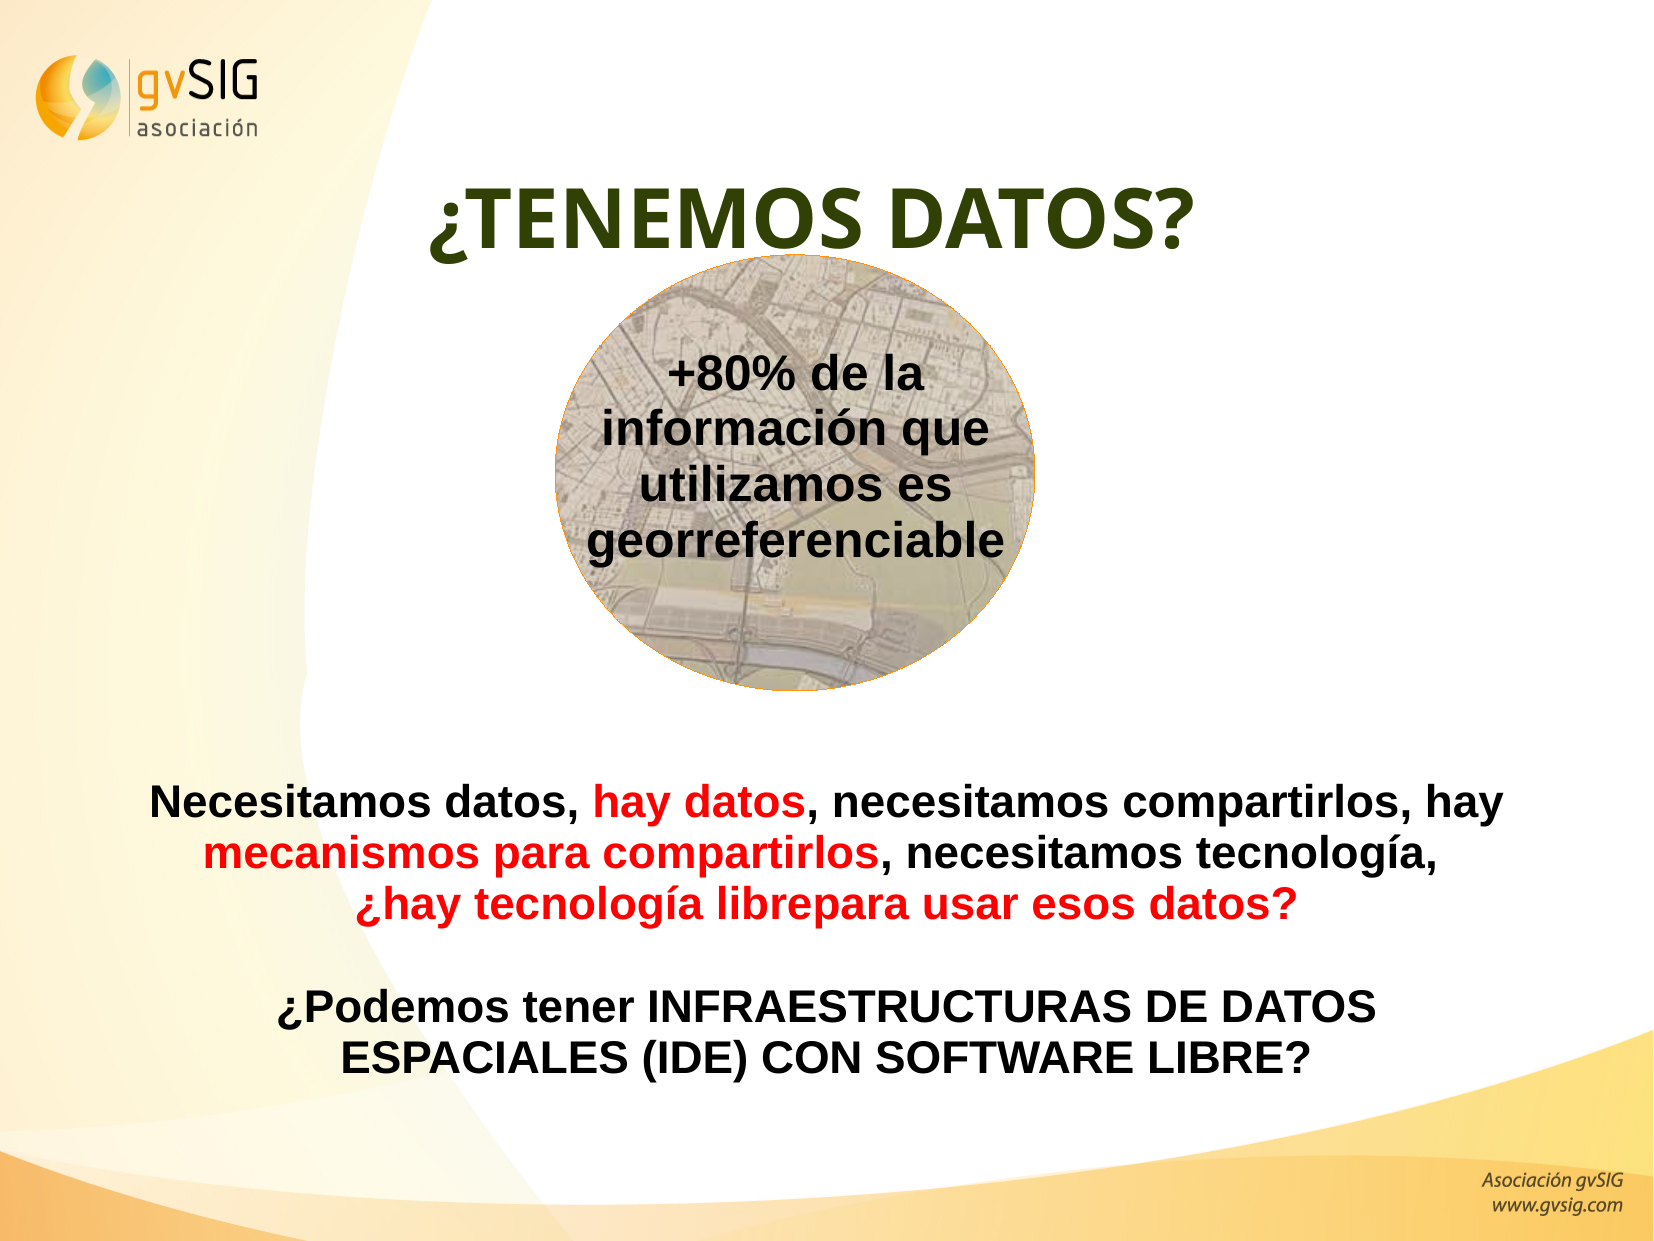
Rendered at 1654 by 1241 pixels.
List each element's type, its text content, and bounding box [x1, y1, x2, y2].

text_box +80% de la información que utilizamos es georreferenciable [522, 337, 1069, 576]
text_box [583, 576, 1007, 691]
text_box Necesitamos datos, hay datos, necesitamos compartirlos, hay mecanismos para compartirlos, necesitamos tecnología, ¿hay tecnología librepara usar esos datos? ¿Podemos tener INFRAESTRUCTURAS DE DATOS ESPACIALES (IDE) CON SOFTWARE LIBRE? [118, 768, 1536, 1142]
text_box [607, 254, 983, 337]
title ¿TENEMOS DATOS? [324, 167, 1300, 265]
picture [0, 0, 1654, 1241]
